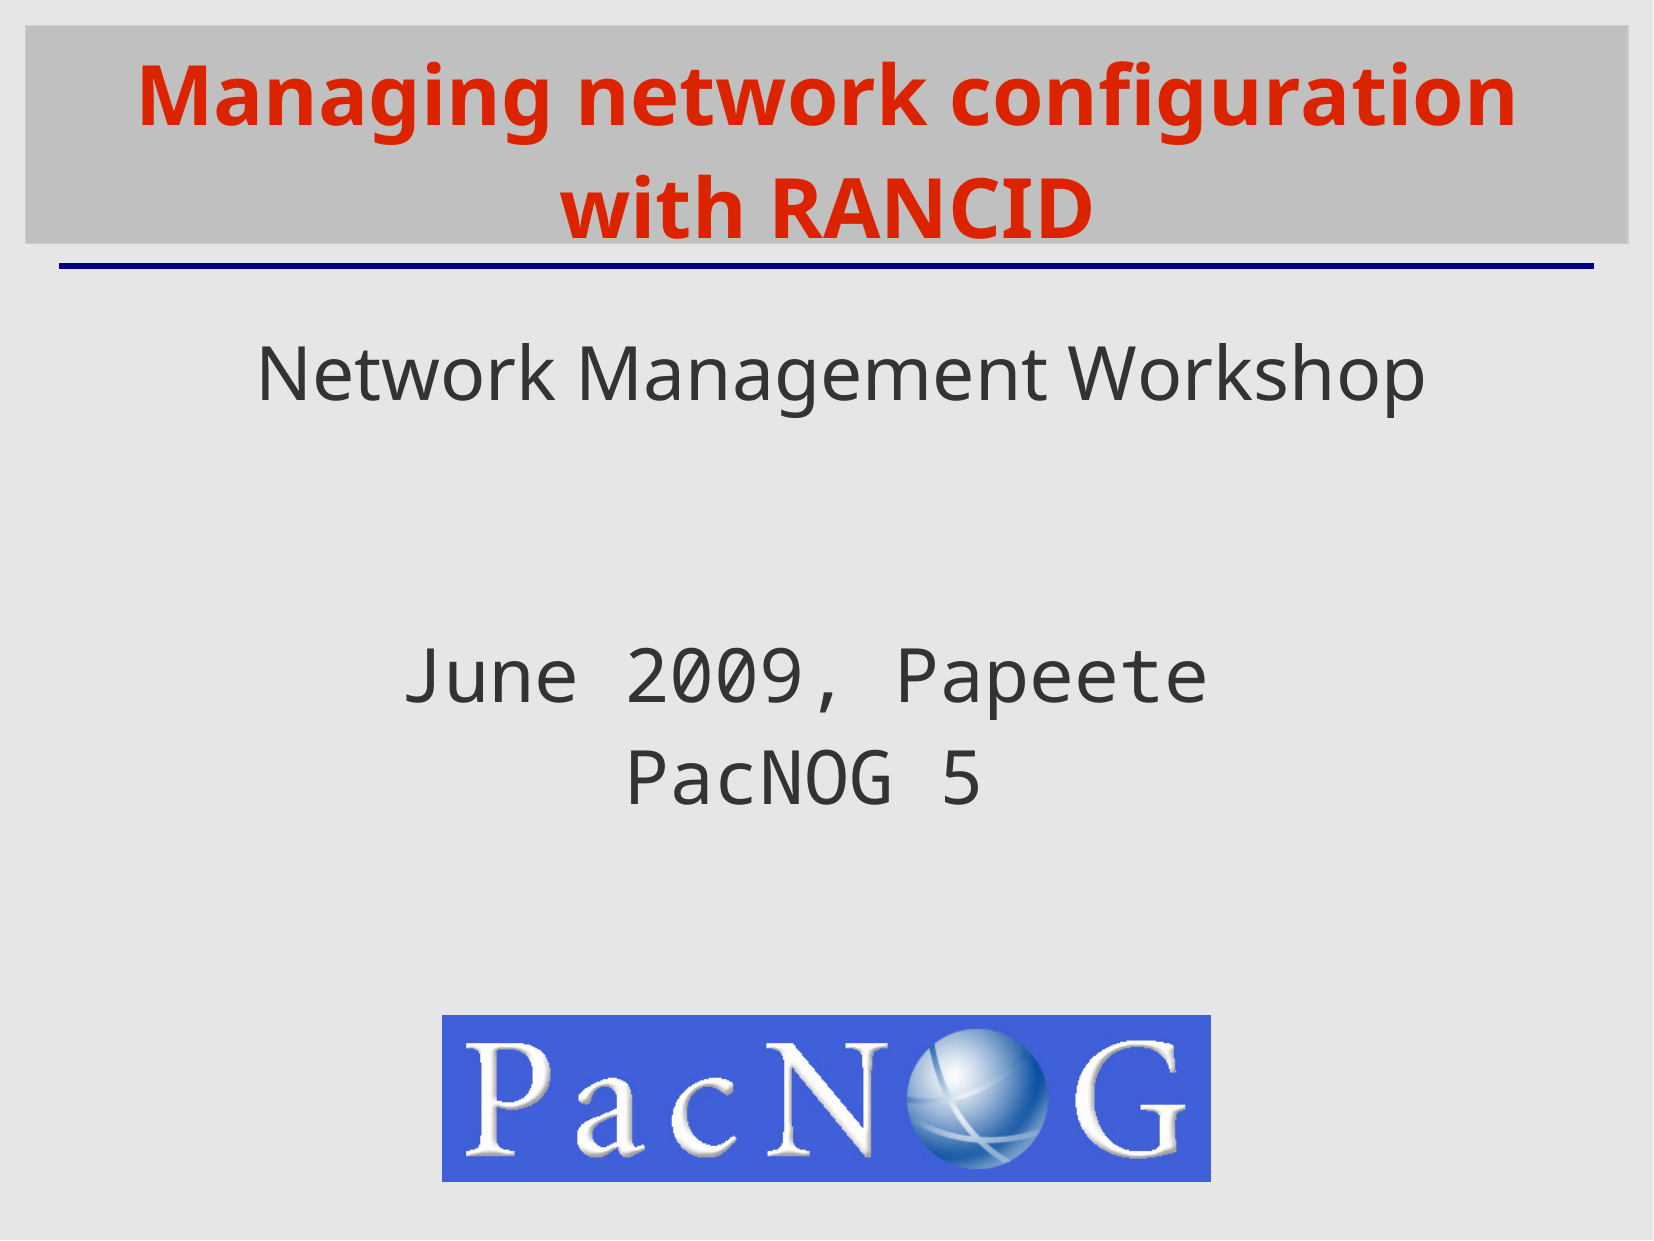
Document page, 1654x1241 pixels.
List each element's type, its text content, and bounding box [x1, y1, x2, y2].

title Managing network configuration with RANCID [121, 46, 1534, 254]
subtitle Network Management Workshop June 2009, Papeete PacNOG 5 [84, 255, 1524, 1157]
picture [442, 1015, 1211, 1182]
